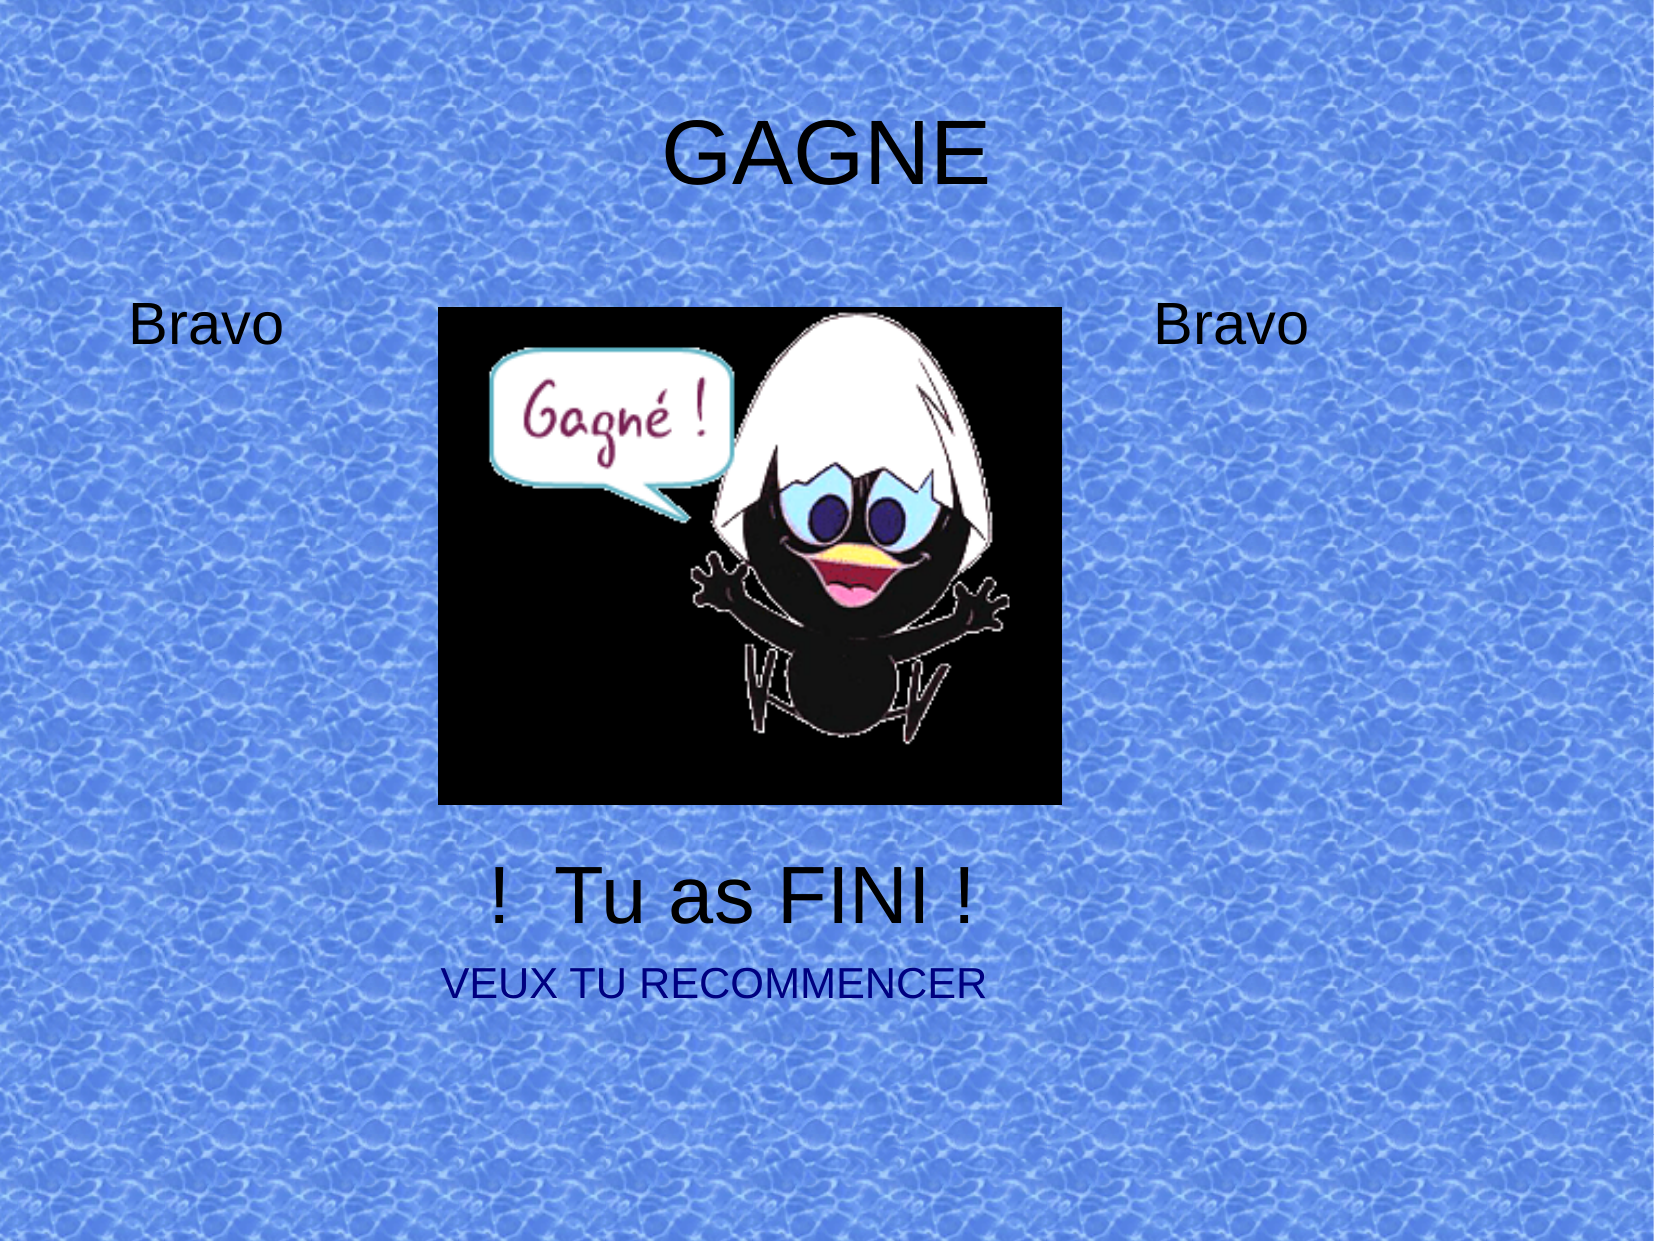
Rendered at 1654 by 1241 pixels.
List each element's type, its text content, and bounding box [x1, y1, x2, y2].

title GAGNE [82, 49, 1571, 257]
picture [0, 0, 1654, 1241]
list Bravo Bravo ! Tu as FINI ! VEUX TU RECOMMENCER [82, 290, 1571, 1010]
